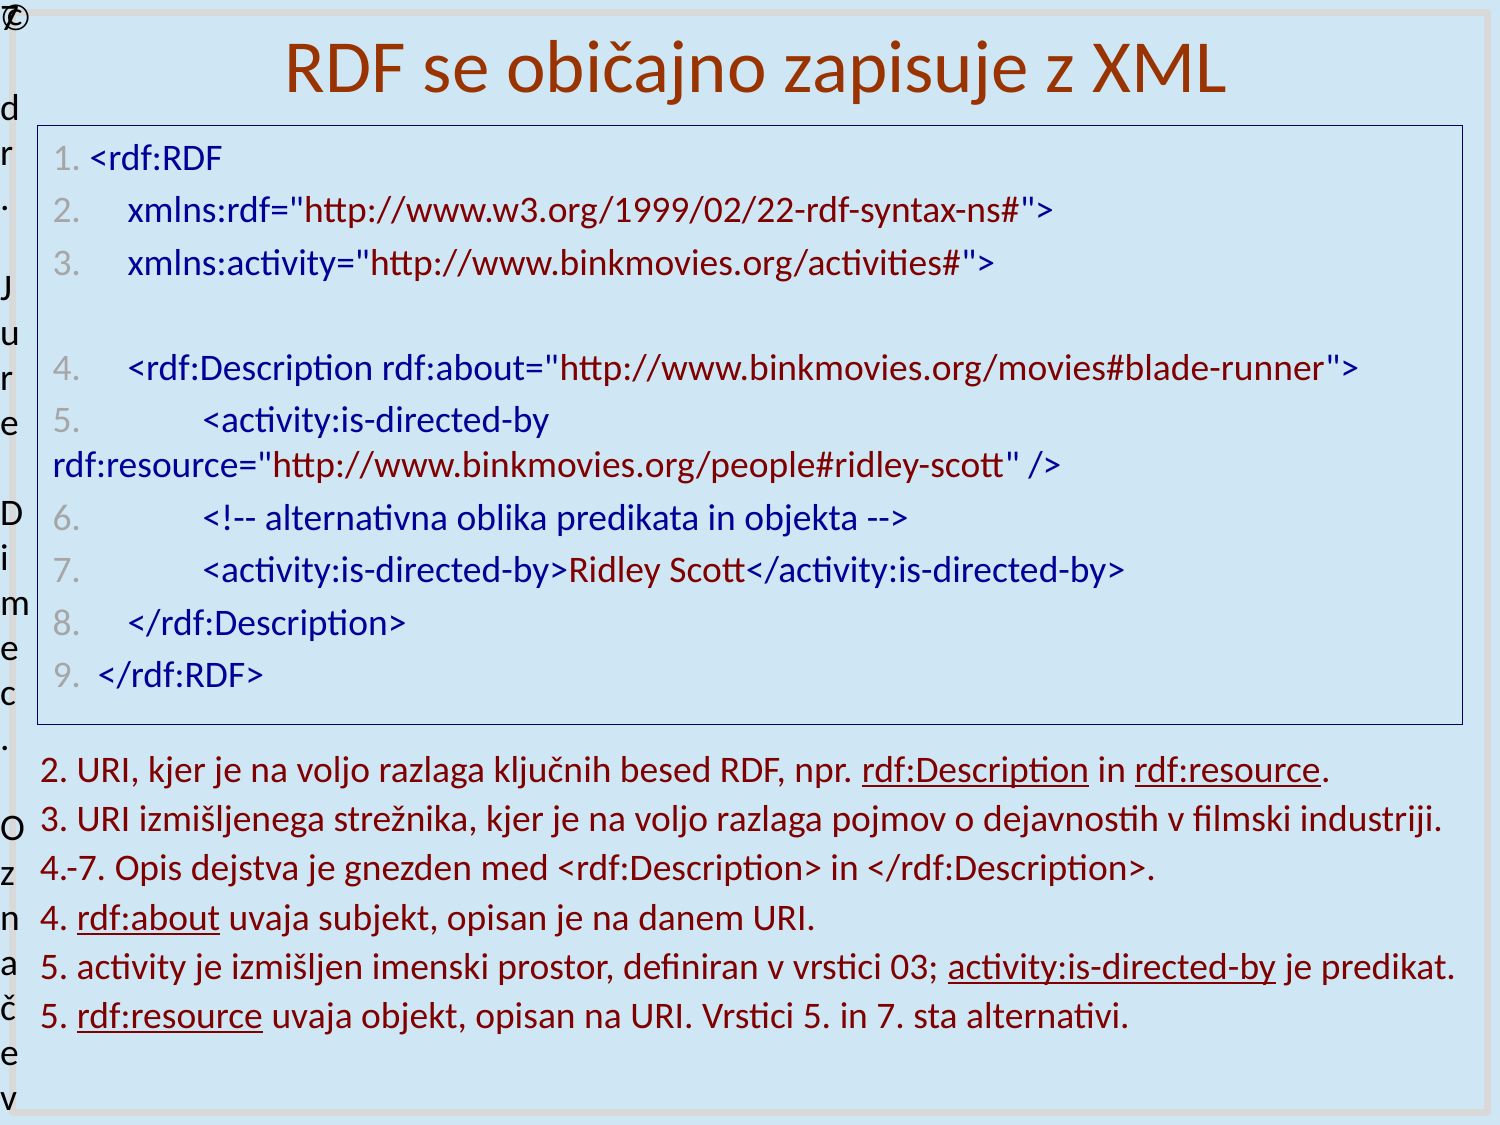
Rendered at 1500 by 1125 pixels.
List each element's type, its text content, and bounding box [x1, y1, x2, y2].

title RDF se običajno zapisuje z XML [37, 24, 1475, 100]
list 1. <rdf:RDF 2. xmlns:rdf="http://www.w3.org/1999/02/22-rdf-syntax-ns#"> 3. xmlns:activity="http://www.binkmovies.org/activities#"> 4. <rdf:Description rdf:about="http://www.binkmovies.org/movies#blade-runner"> 5. <activity:is-directed-by rdf:resource="http://www.binkmovies.org/people#ridley-scott" /> 6. <!-- alternativna oblika predikata in objekta --> 7. <activity:is-directed-by>Ridley Scott</activity:is-directed-by> 8. </rdf:Description> 9. </rdf:RDF> [37, 125, 1463, 725]
text_box 2. URI, kjer je na voljo razlaga ključnih besed RDF, npr. rdf:Description in rdf:resource. 3. URI izmišljenega strežnika, kjer je na voljo razlaga pojmov o dejavnostih v filmski industriji. 4.-7. Opis dejstva je gnezden med <rdf:Description> in </rdf:Description>. 4. rdf:about uvaja subjekt, opisan je na danem URI. 5. activity je izmišljen imenski prostor, definiran v vrstici 03; activity:is-directed-by je predikat. 5. rdf:resource uvaja objekt, opisan na URI. Vrstici 5. in 7. sta alternativi. [24, 737, 1475, 1044]
